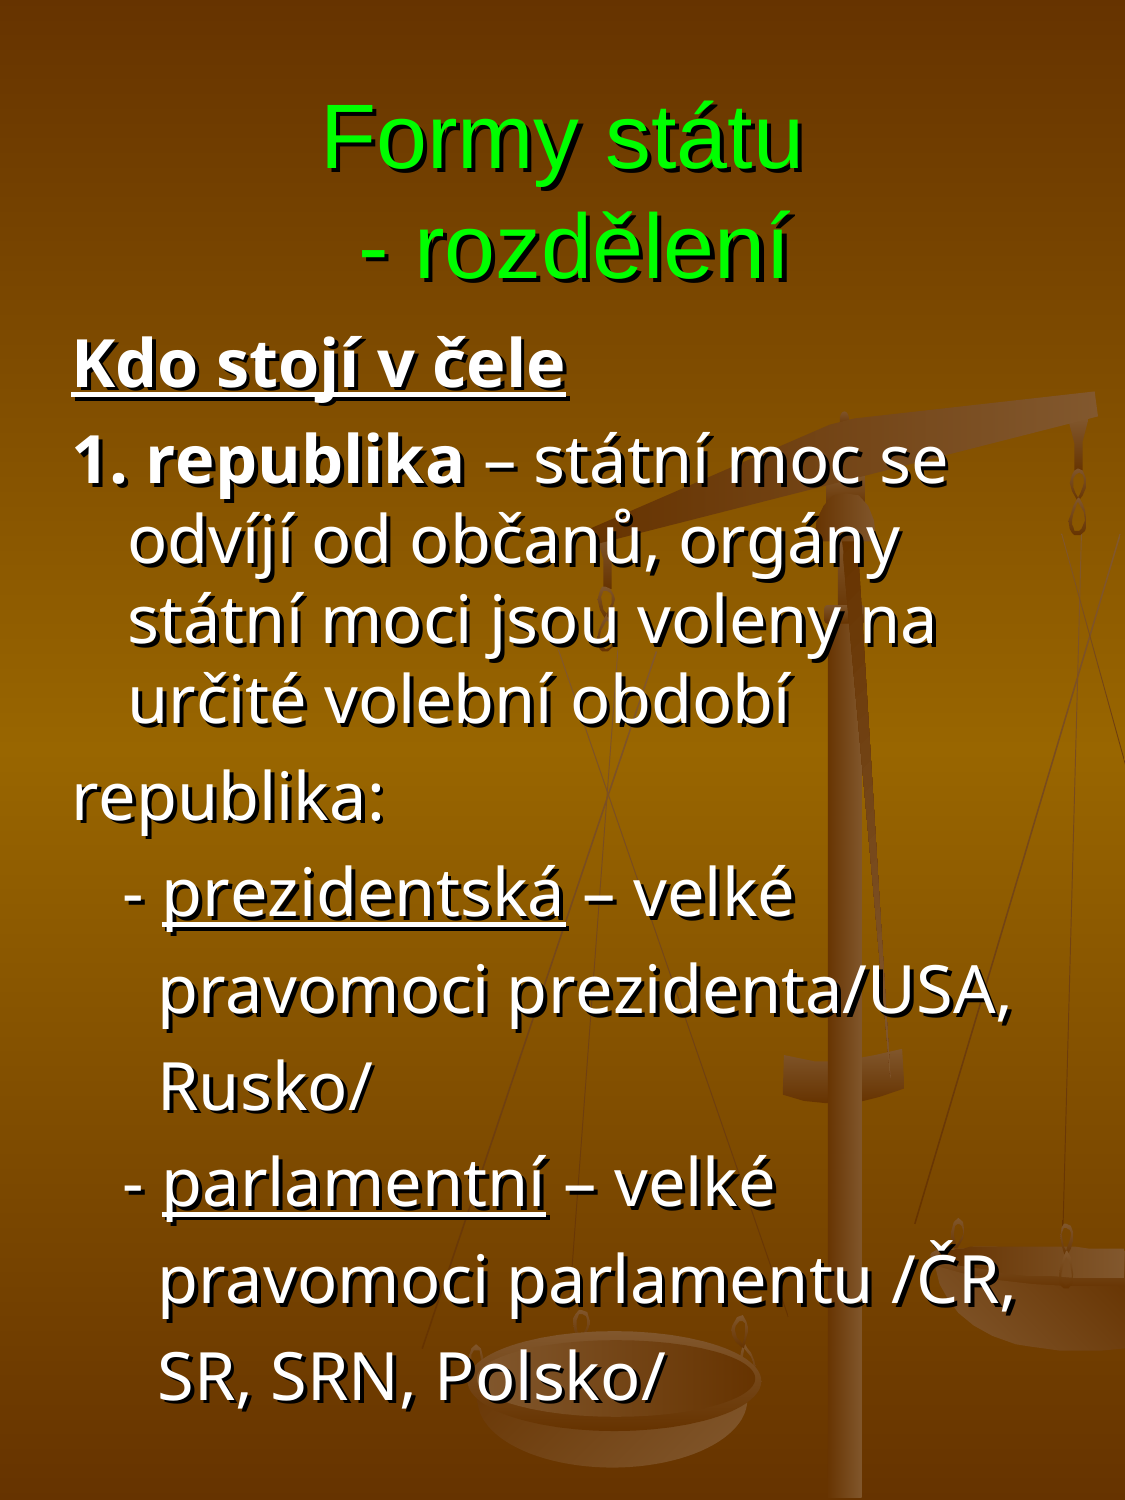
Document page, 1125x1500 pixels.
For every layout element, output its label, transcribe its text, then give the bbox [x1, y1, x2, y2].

title Formy státu - rozdělení [56, 60, 1069, 312]
list Kdo stojí v čele 1. republika – státní moc se odvíjí od občanů, orgány státní moci jsou voleny na určité volební období republika: - prezidentská – velké pravomoci prezidenta/USA, Rusko/ - parlamentní – velké pravomoci parlamentu /ČR, SR, SRN, Polsko/ [56, 312, 1069, 1500]
